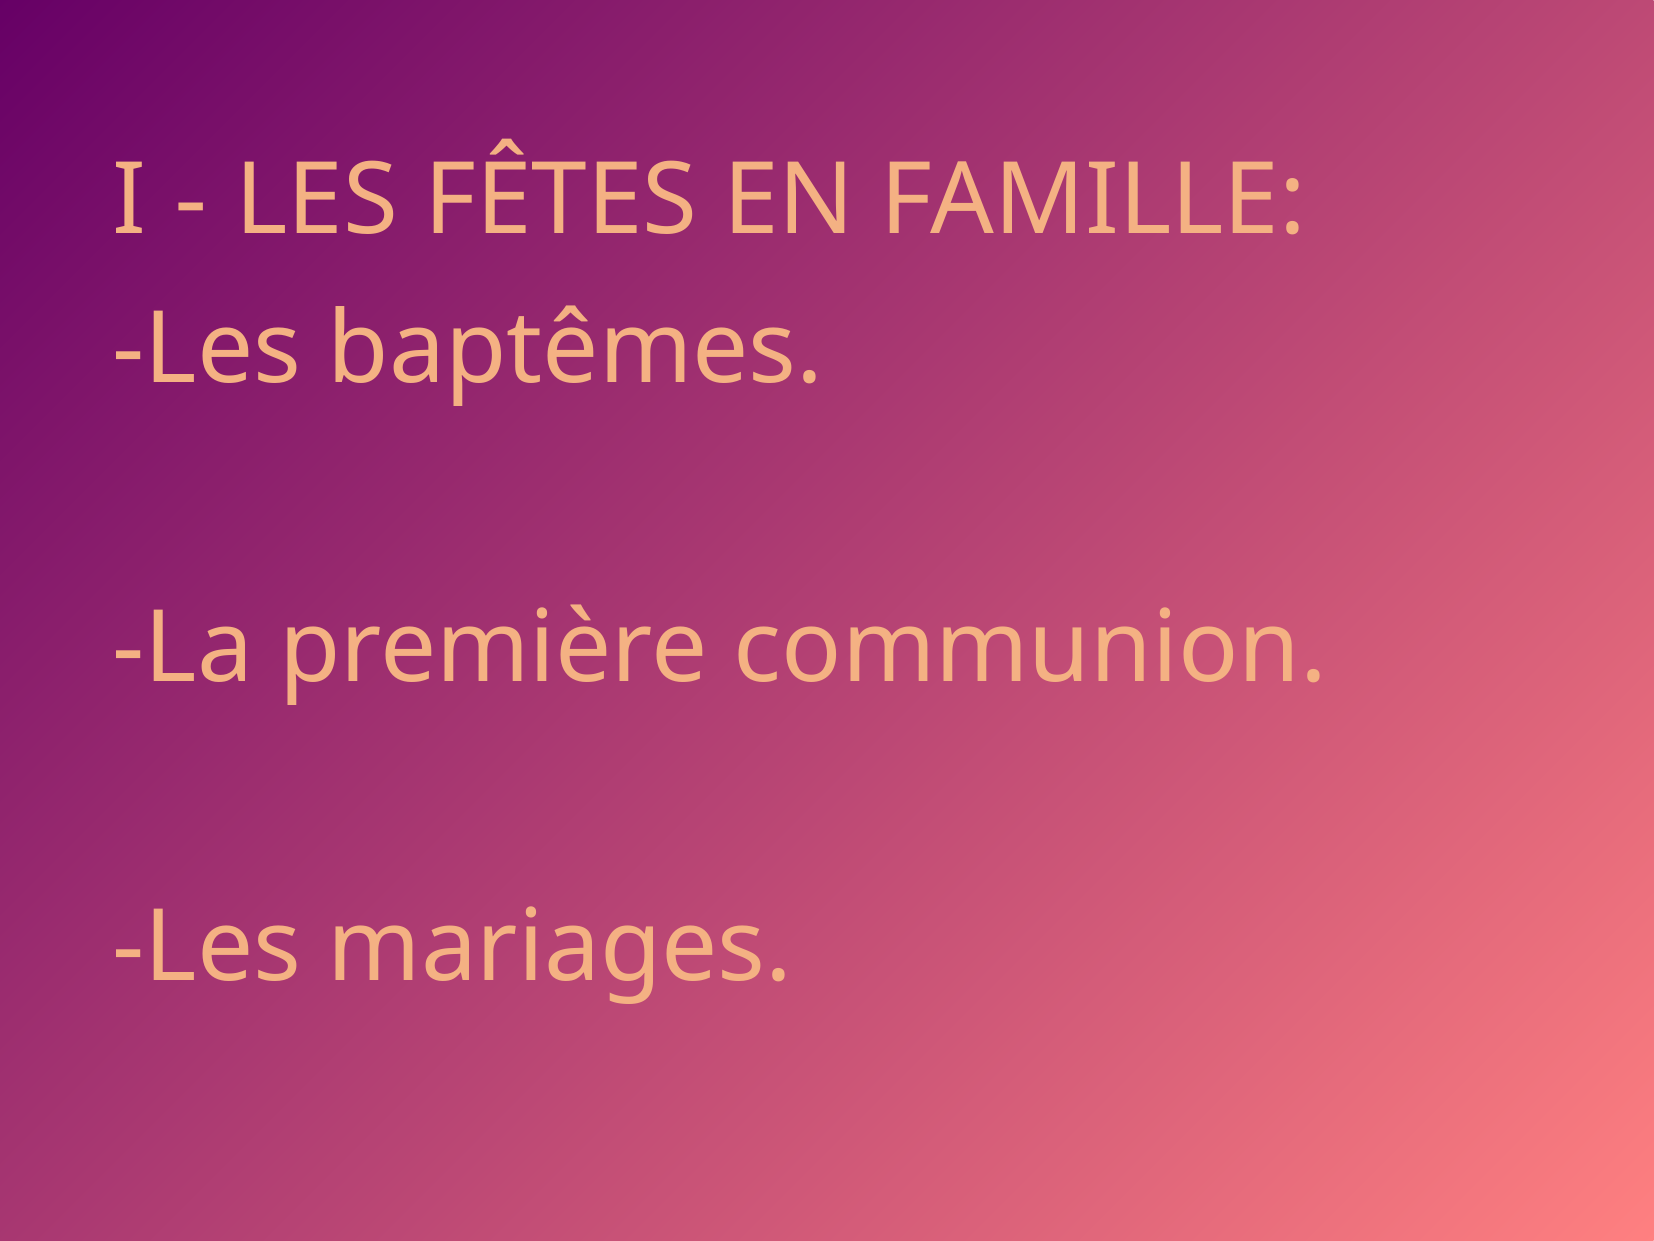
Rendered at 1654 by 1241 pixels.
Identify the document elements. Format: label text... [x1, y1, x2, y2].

subtitle I - LES FÊTES EN FAMILLE: -Les baptêmes. -La première communion. -Les mariages. [112, 133, 1601, 1094]
